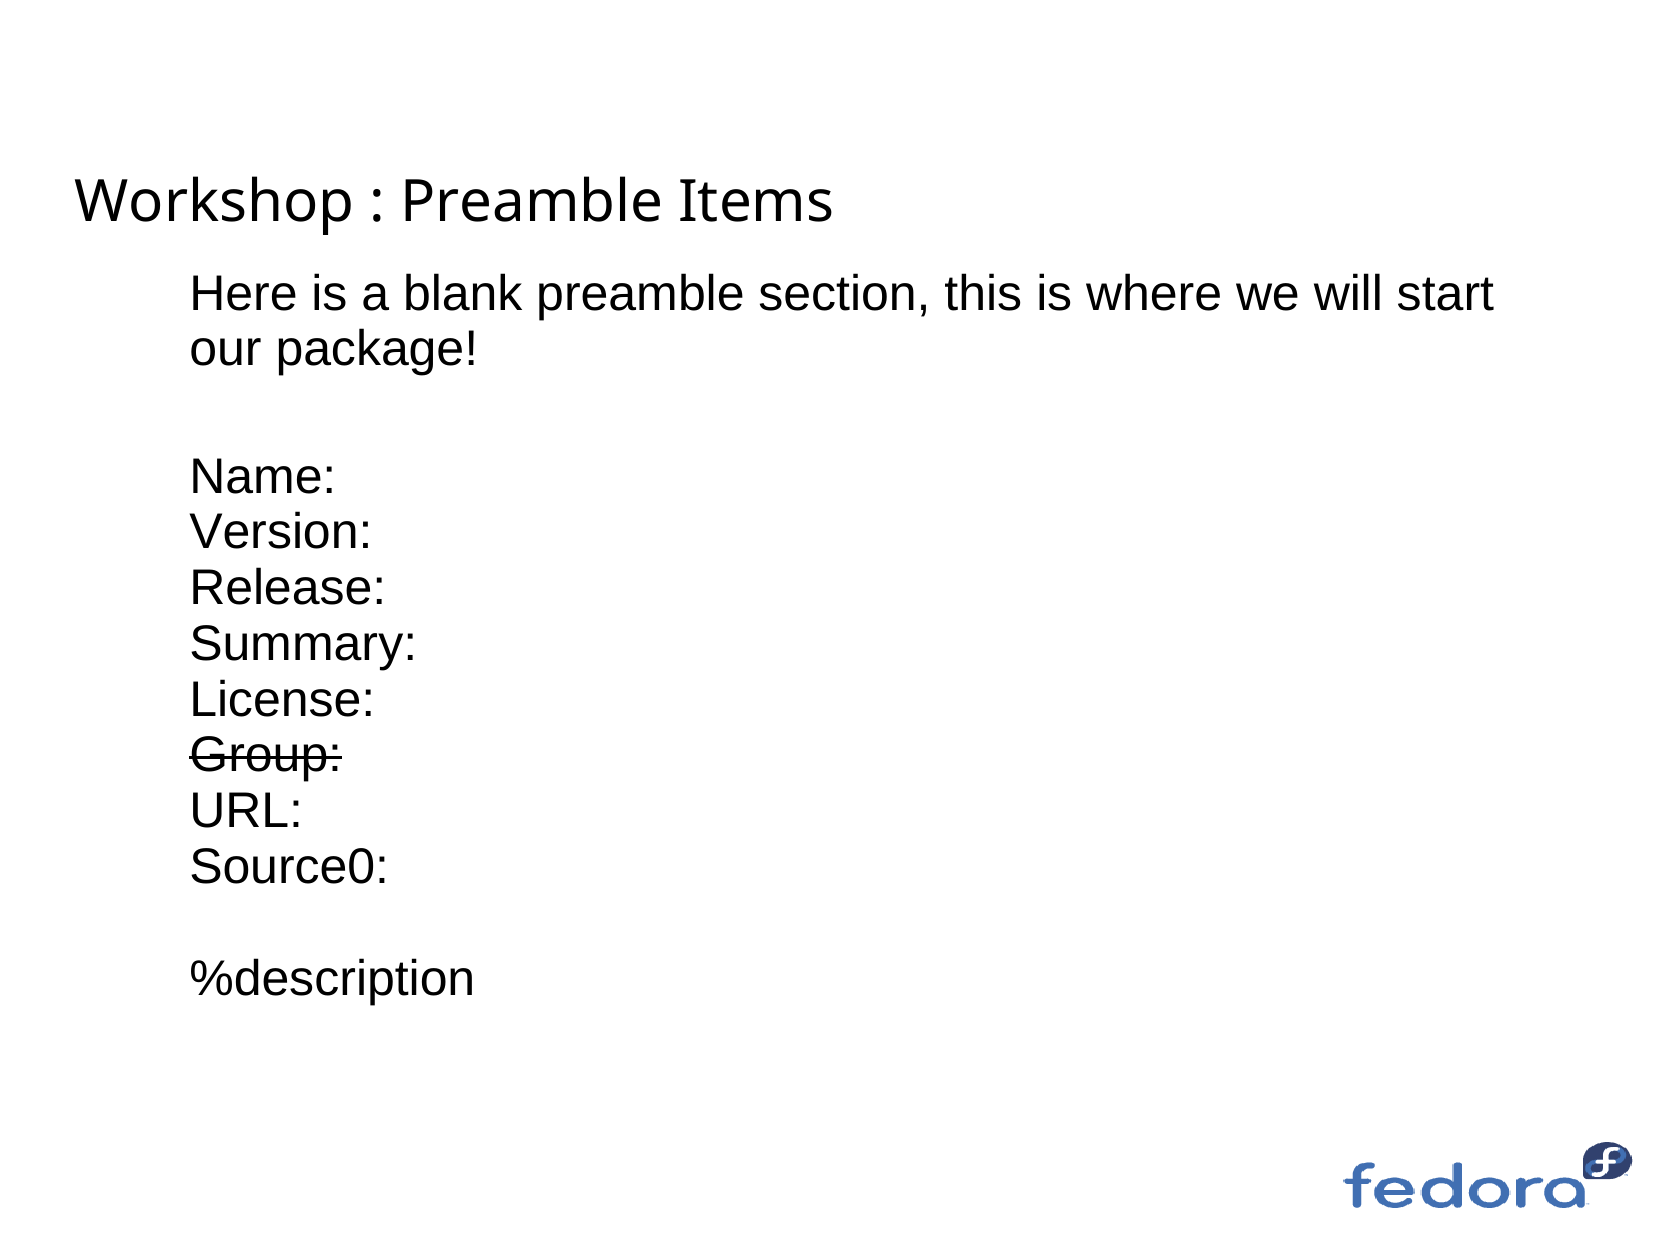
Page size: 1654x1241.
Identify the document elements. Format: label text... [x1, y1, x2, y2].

picture [1332, 1124, 1651, 1227]
list Here is a blank preamble section, this is where we will start our package! Name: Version: Release: Summary: License: Group: URL: Source0: %description [77, 264, 1500, 1174]
title Workshop : Preamble Items [74, 140, 1506, 259]
